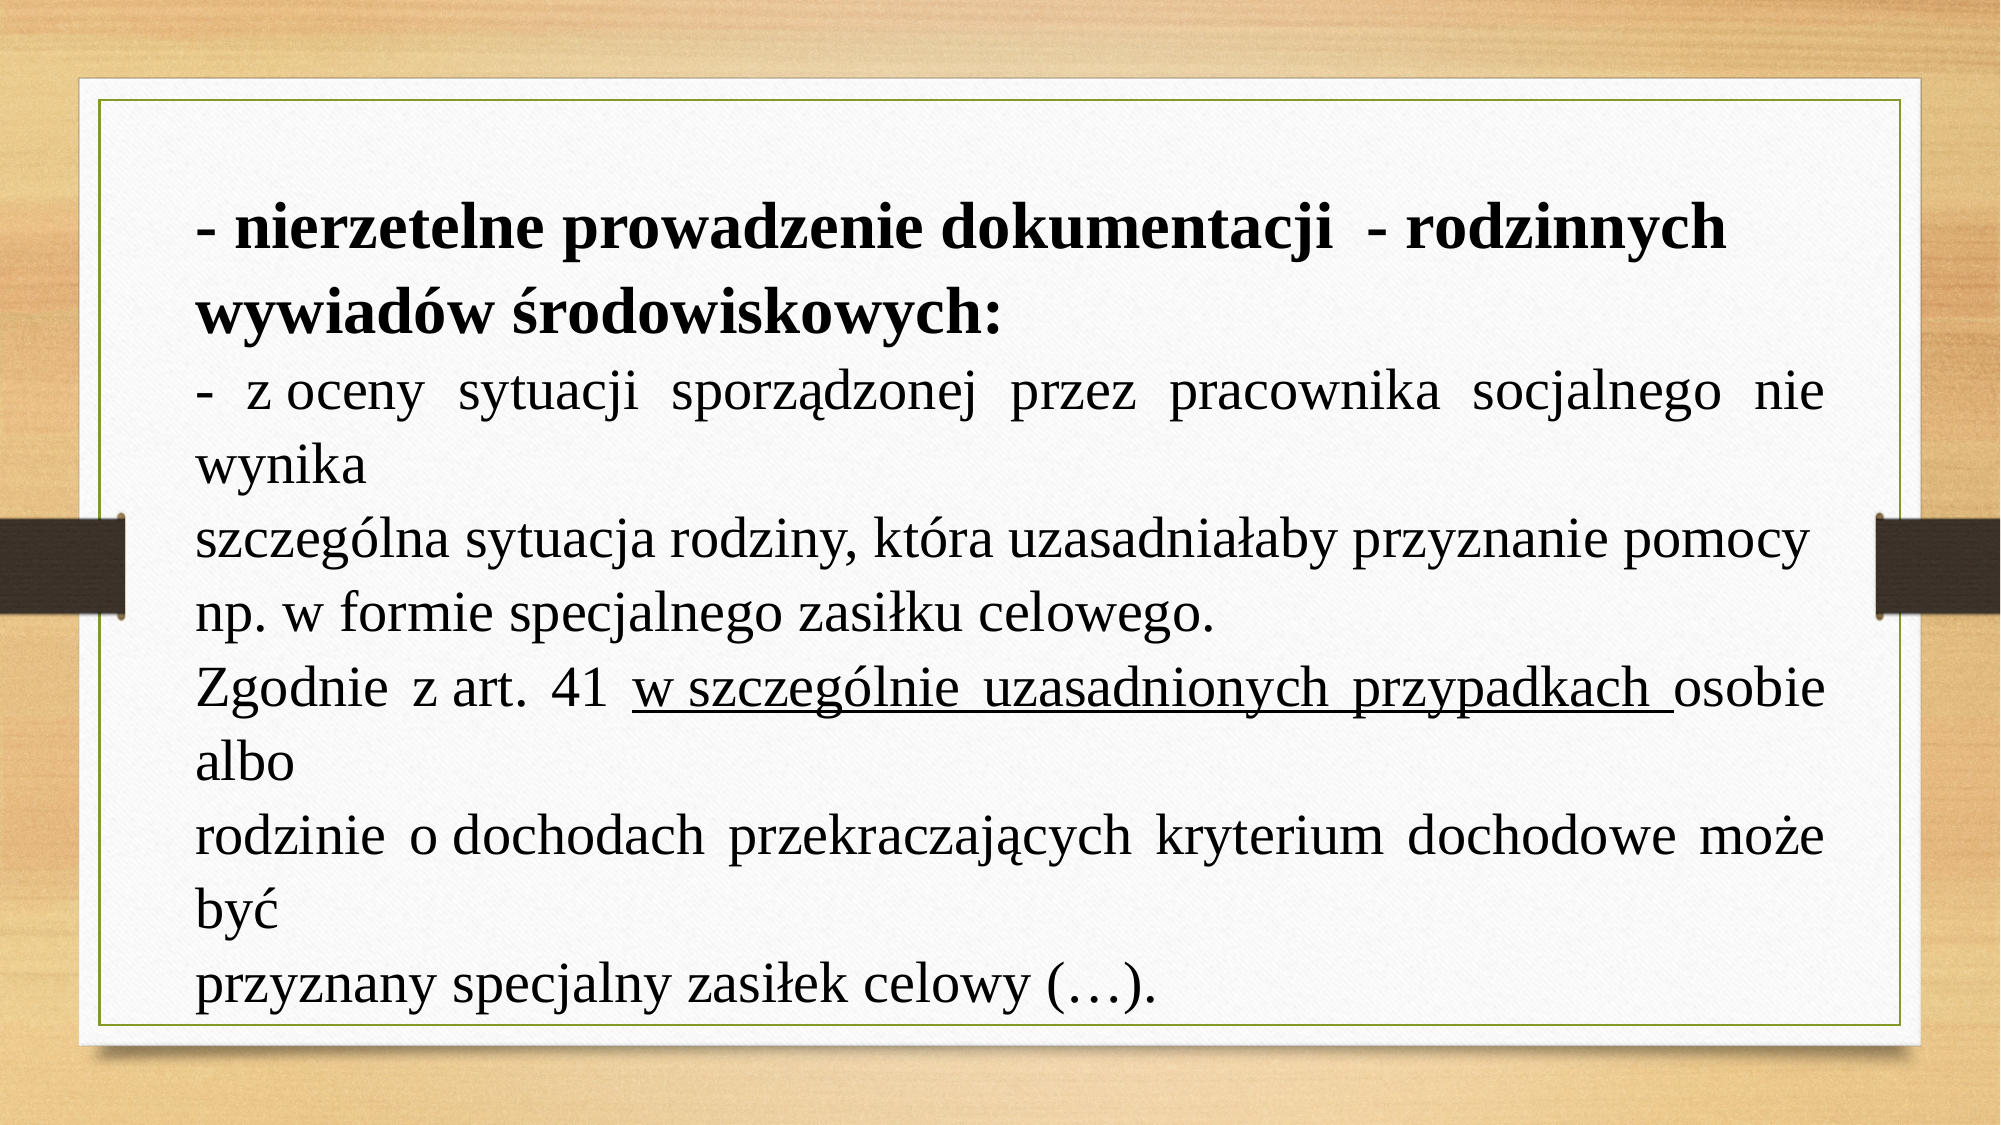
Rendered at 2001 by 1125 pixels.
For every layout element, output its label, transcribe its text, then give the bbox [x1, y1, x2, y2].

text_box - nierzetelne prowadzenie dokumentacji - rodzinnych wywiadów środowiskowych: - z oceny sytuacji sporządzonej przez pracownika socjalnego nie wynika szczególna sytuacja rodziny, która uzasadniałaby przyznanie pomocy np. w formie specjalnego zasiłku celowego. Zgodnie z art. 41 w szczególnie uzasadnionych przypadkach osobie albo rodzinie o dochodach przekraczających kryterium dochodowe może być przyznany specjalny zasiłek celowy (…). [168, 170, 1895, 968]
